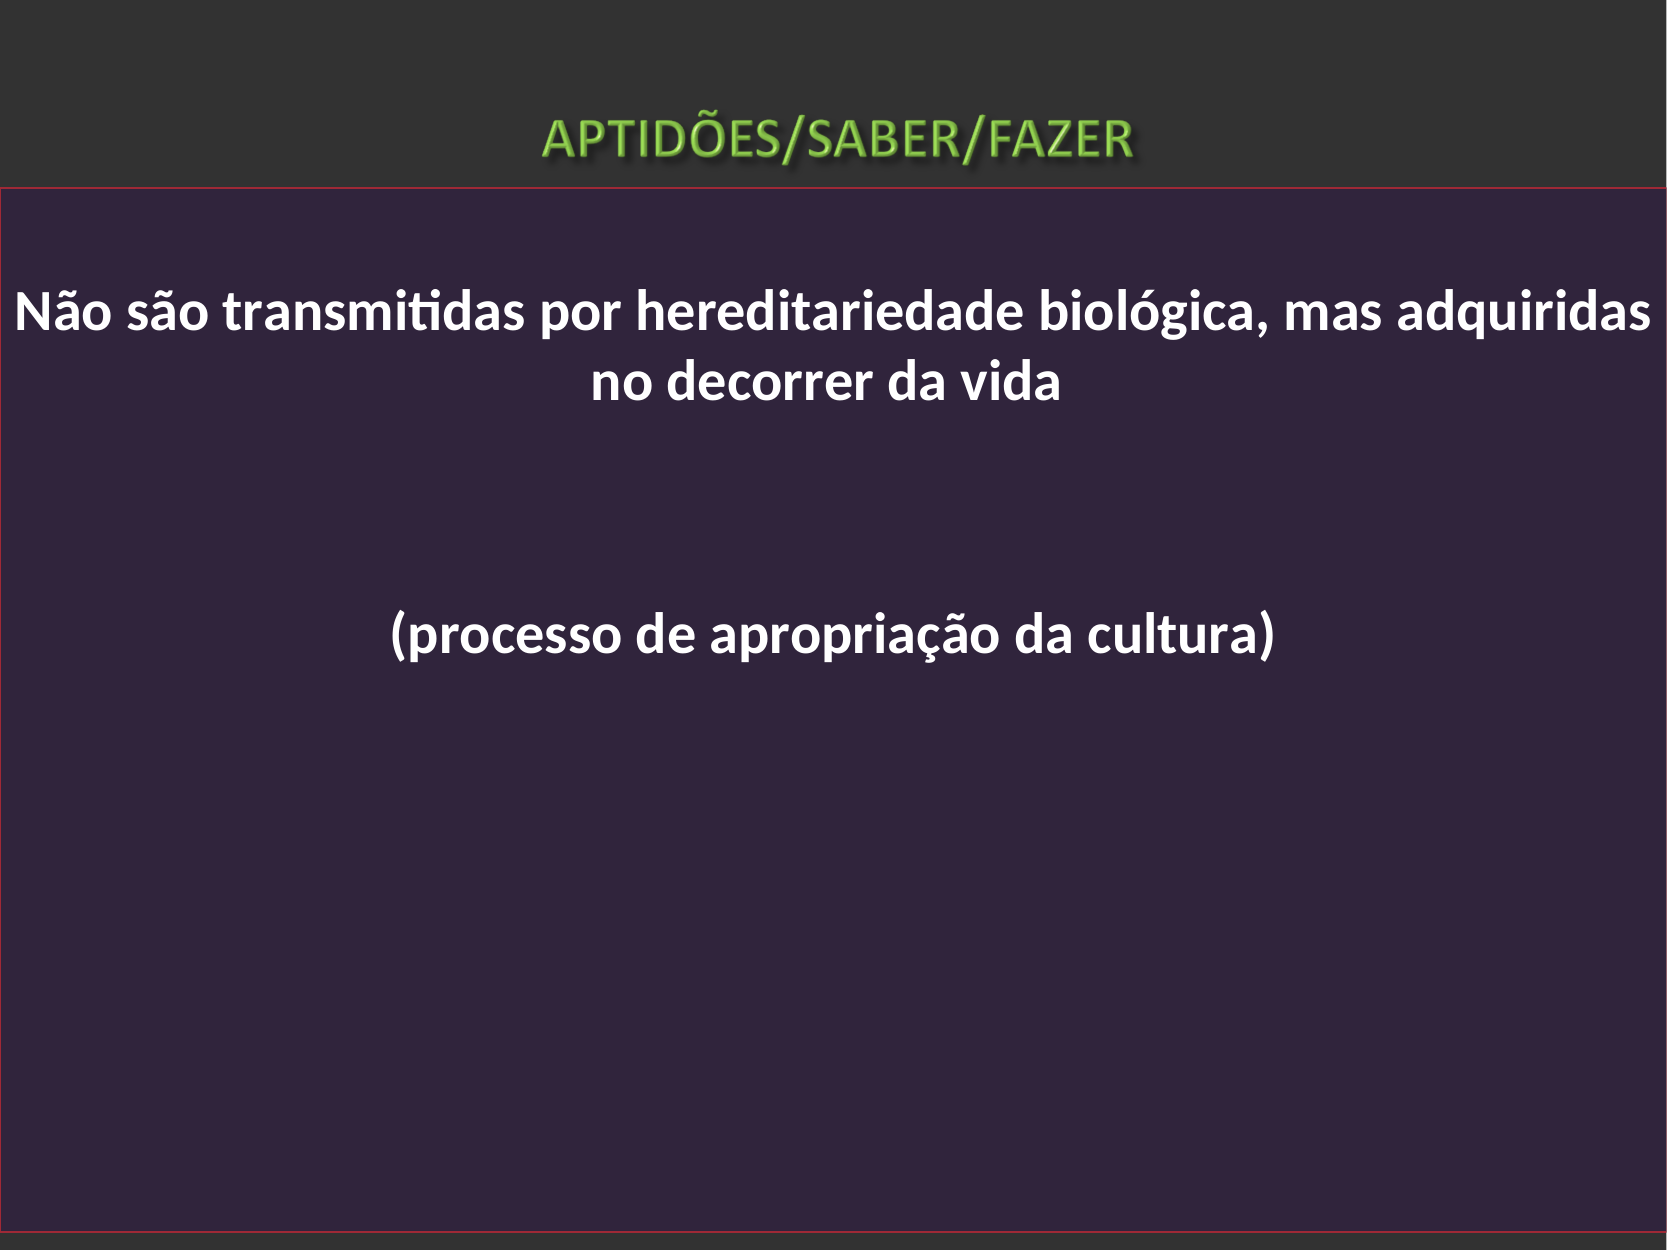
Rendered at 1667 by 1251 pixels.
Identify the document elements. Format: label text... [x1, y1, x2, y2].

list Não são transmitidas por hereditariedade biológica, mas adquiridas no decorrer da vida (processo de apropriação da cultura) [0, 187, 1667, 1233]
text_box [0, 0, 1667, 187]
